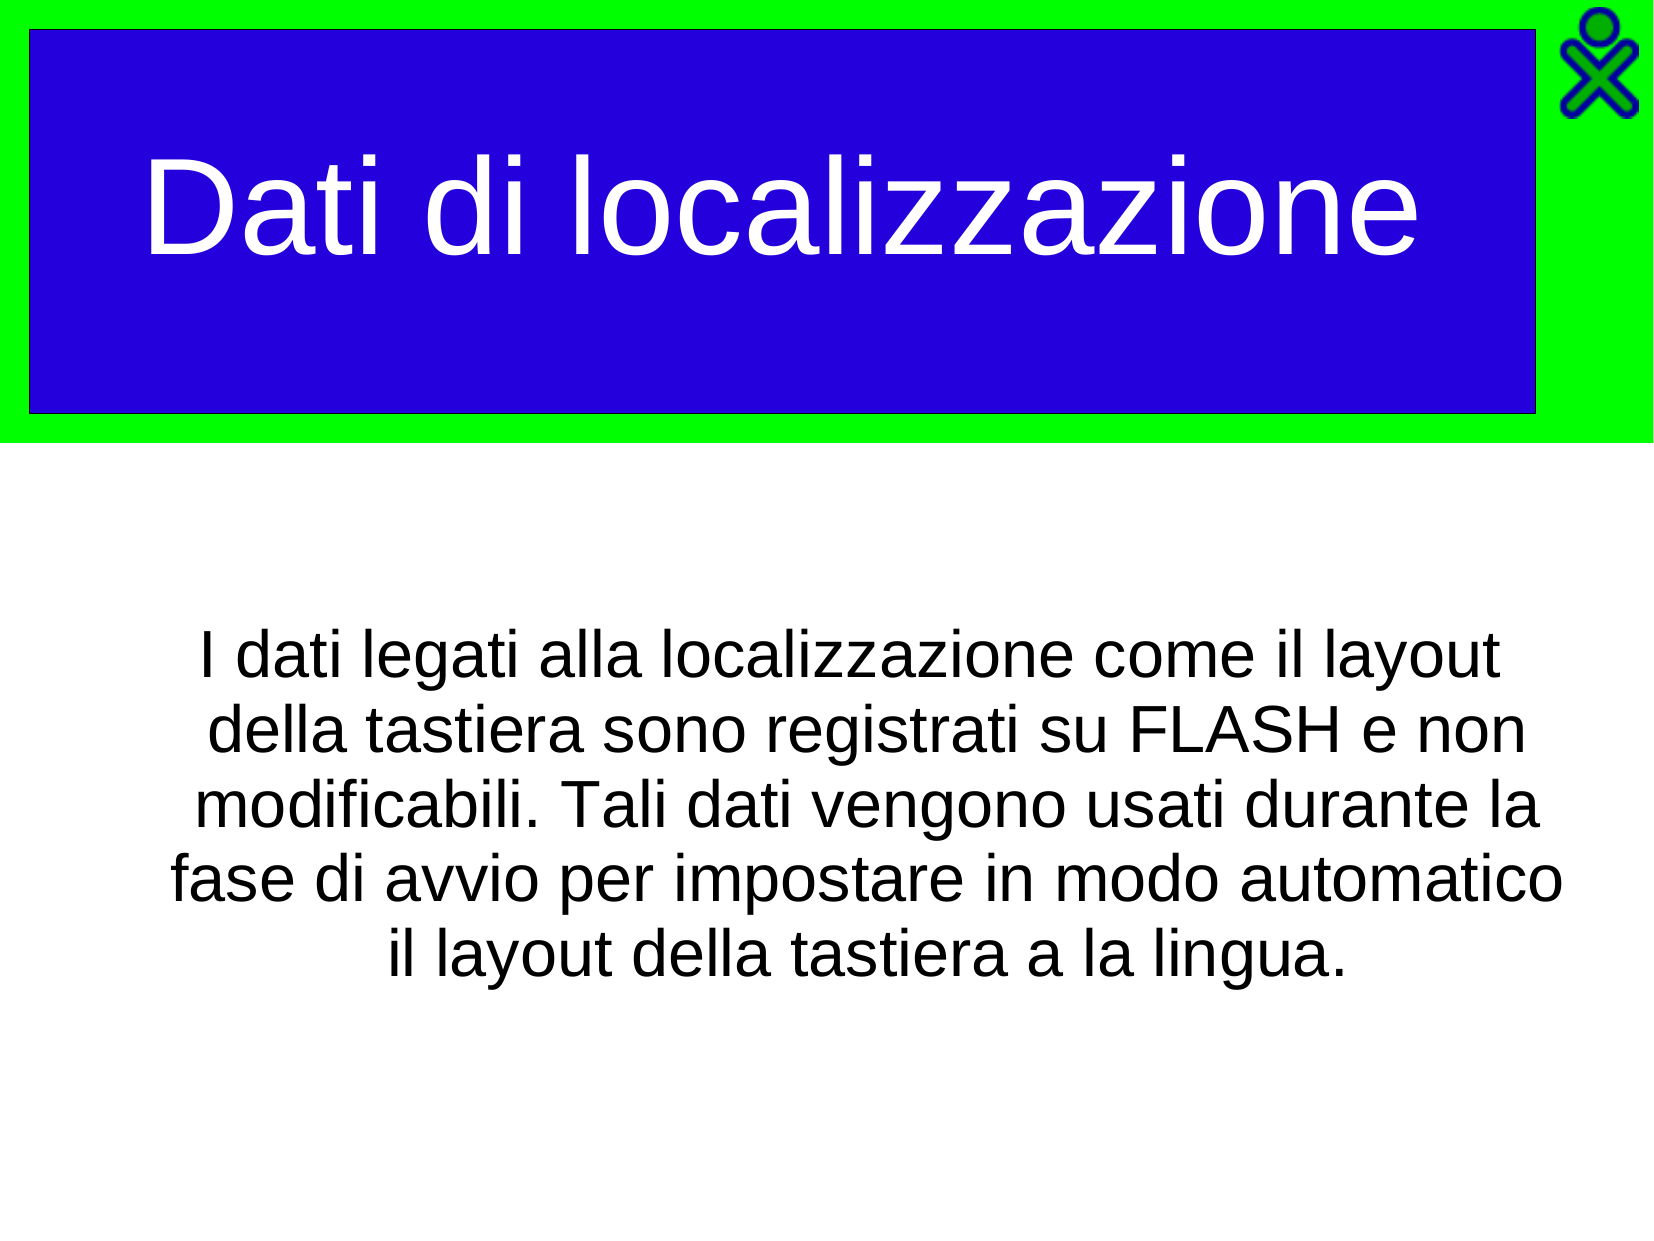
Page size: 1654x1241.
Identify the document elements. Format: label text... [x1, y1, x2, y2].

title Dati di localizzazione [59, 0, 1506, 414]
picture [1559, 7, 1639, 119]
subtitle I dati legati alla localizzazione come il layout della tastiera sono registrati su FLASH e non modificabili. Tali dati vengono usati durante la fase di avvio per impostare in modo automatico il layout della tastiera a la lingua. [88, 485, 1577, 1123]
